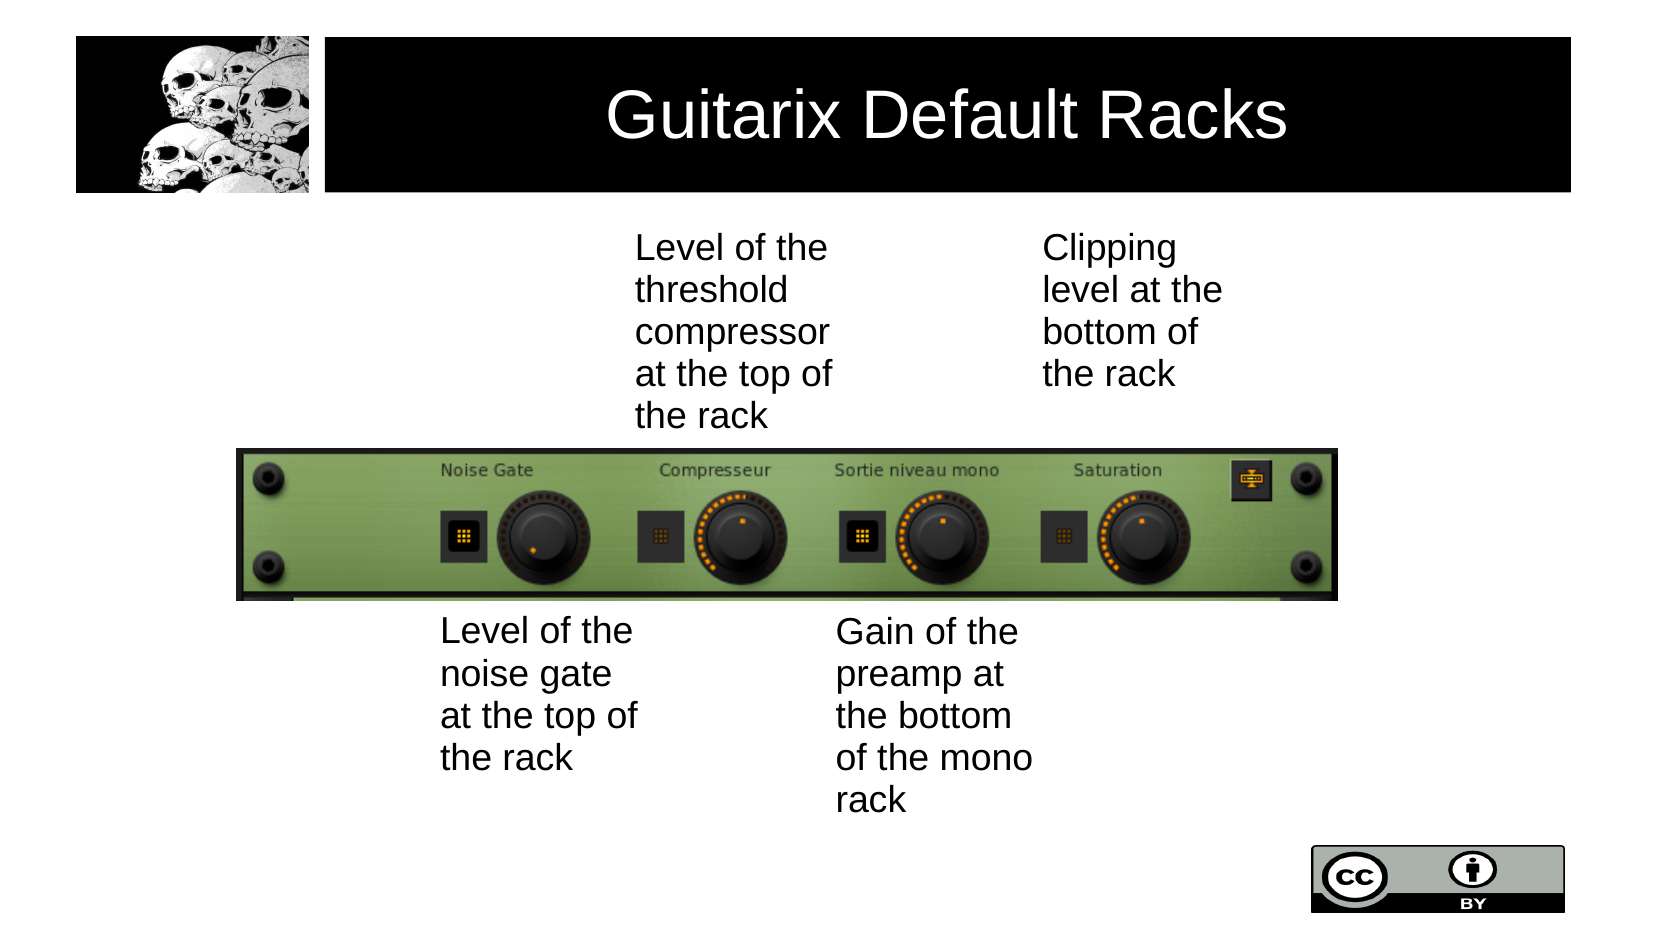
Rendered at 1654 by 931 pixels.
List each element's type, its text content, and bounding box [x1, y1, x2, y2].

picture [1311, 845, 1565, 913]
text_box Gain of the preamp at the bottom of the mono rack [820, 602, 1058, 828]
picture [76, 36, 309, 193]
title Guitarix Default Racks [324, 37, 1571, 193]
text_box Clipping level at the bottom of the rack [1027, 218, 1264, 402]
text_box Level of the noise gate at the top of the rack [425, 602, 662, 786]
text_box Level of the threshold compressor at the top of the rack [620, 218, 857, 444]
picture [236, 448, 1338, 601]
